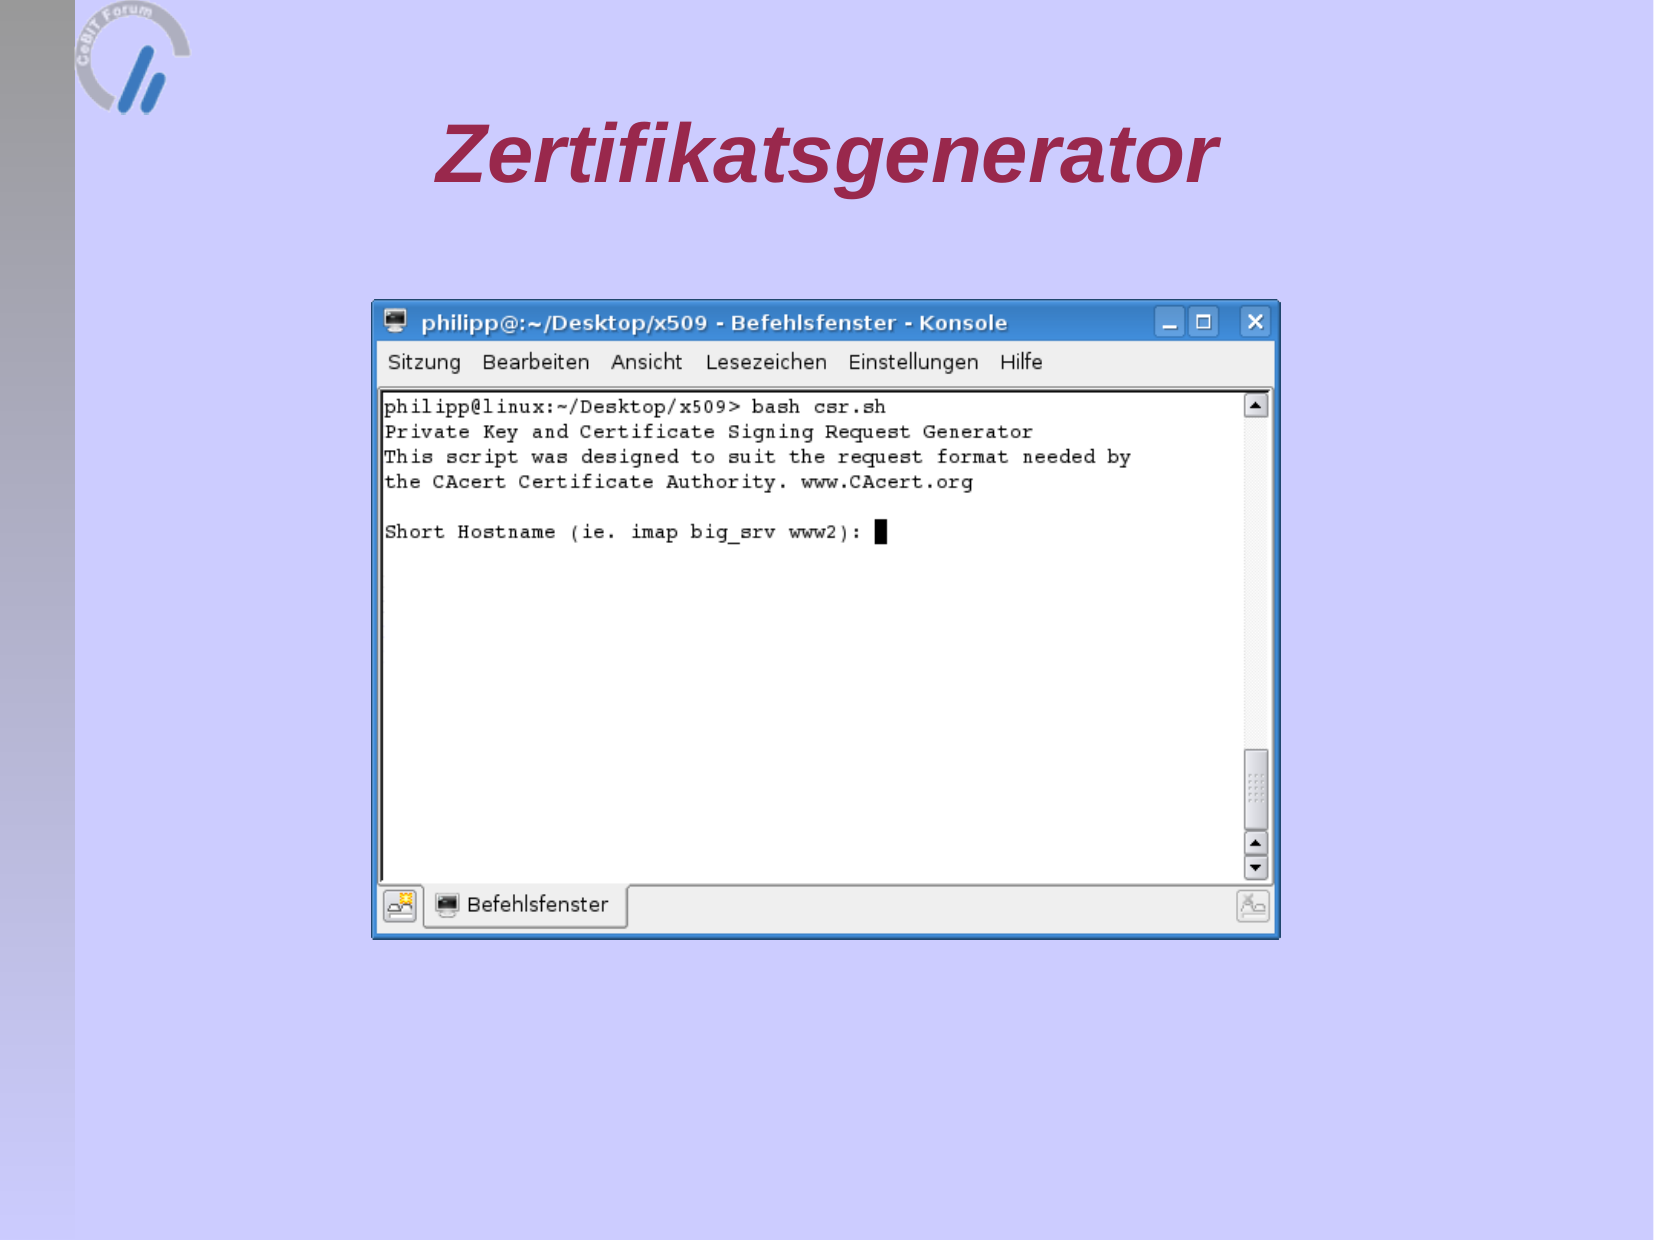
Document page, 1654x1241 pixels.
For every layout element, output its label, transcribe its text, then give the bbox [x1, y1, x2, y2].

picture [371, 299, 1281, 940]
title Zertifikatsgenerator [121, 49, 1534, 257]
